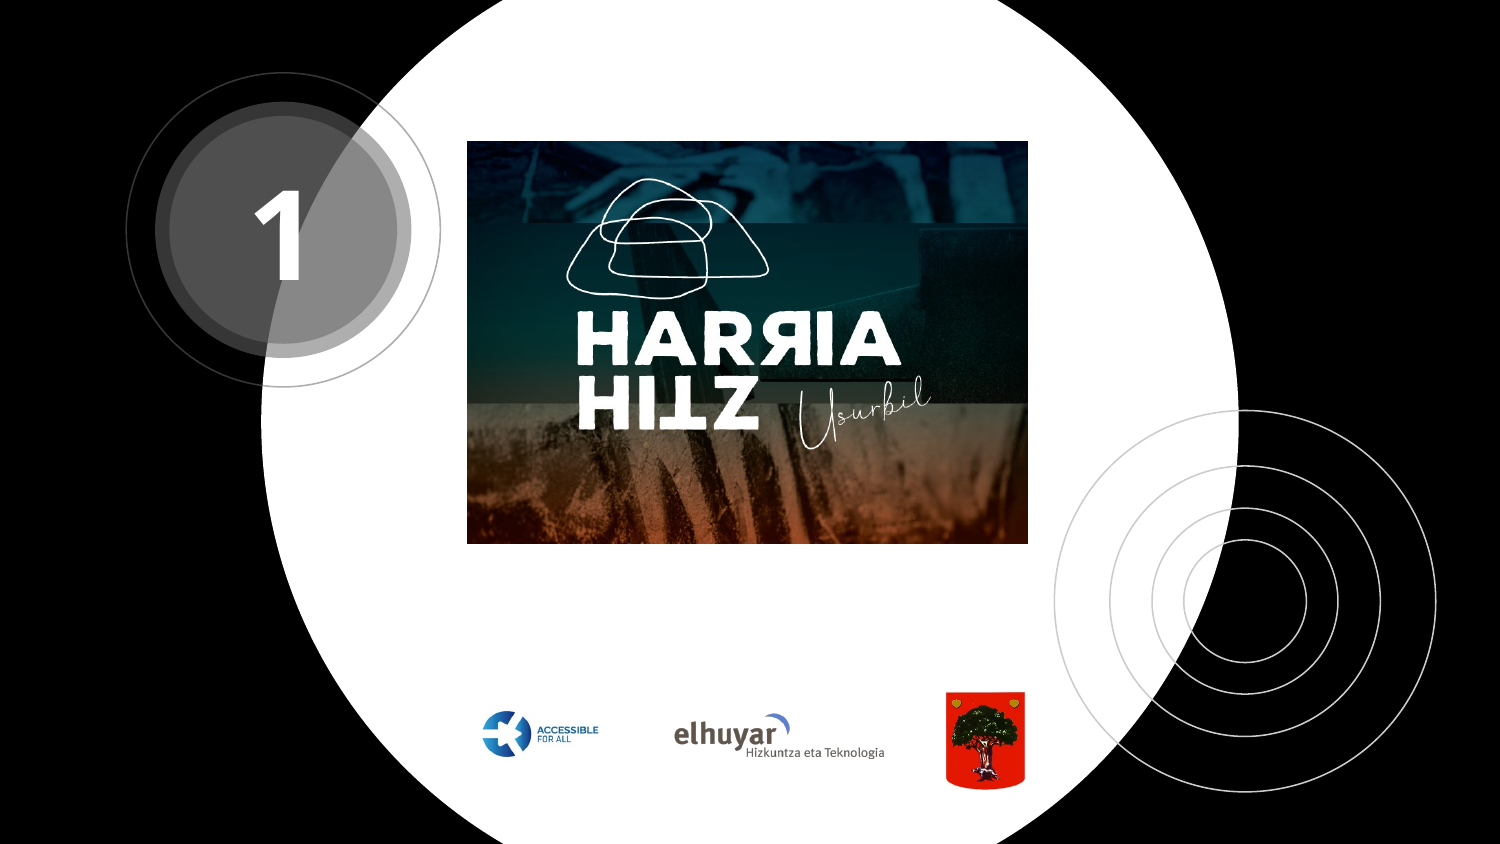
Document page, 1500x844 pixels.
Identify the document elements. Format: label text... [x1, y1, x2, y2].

picture [467, 141, 1028, 544]
picture [629, 141, 664, 152]
picture [937, 688, 1034, 794]
text_box 1 [169, 116, 398, 345]
picture [674, 713, 884, 759]
picture [448, 673, 627, 799]
